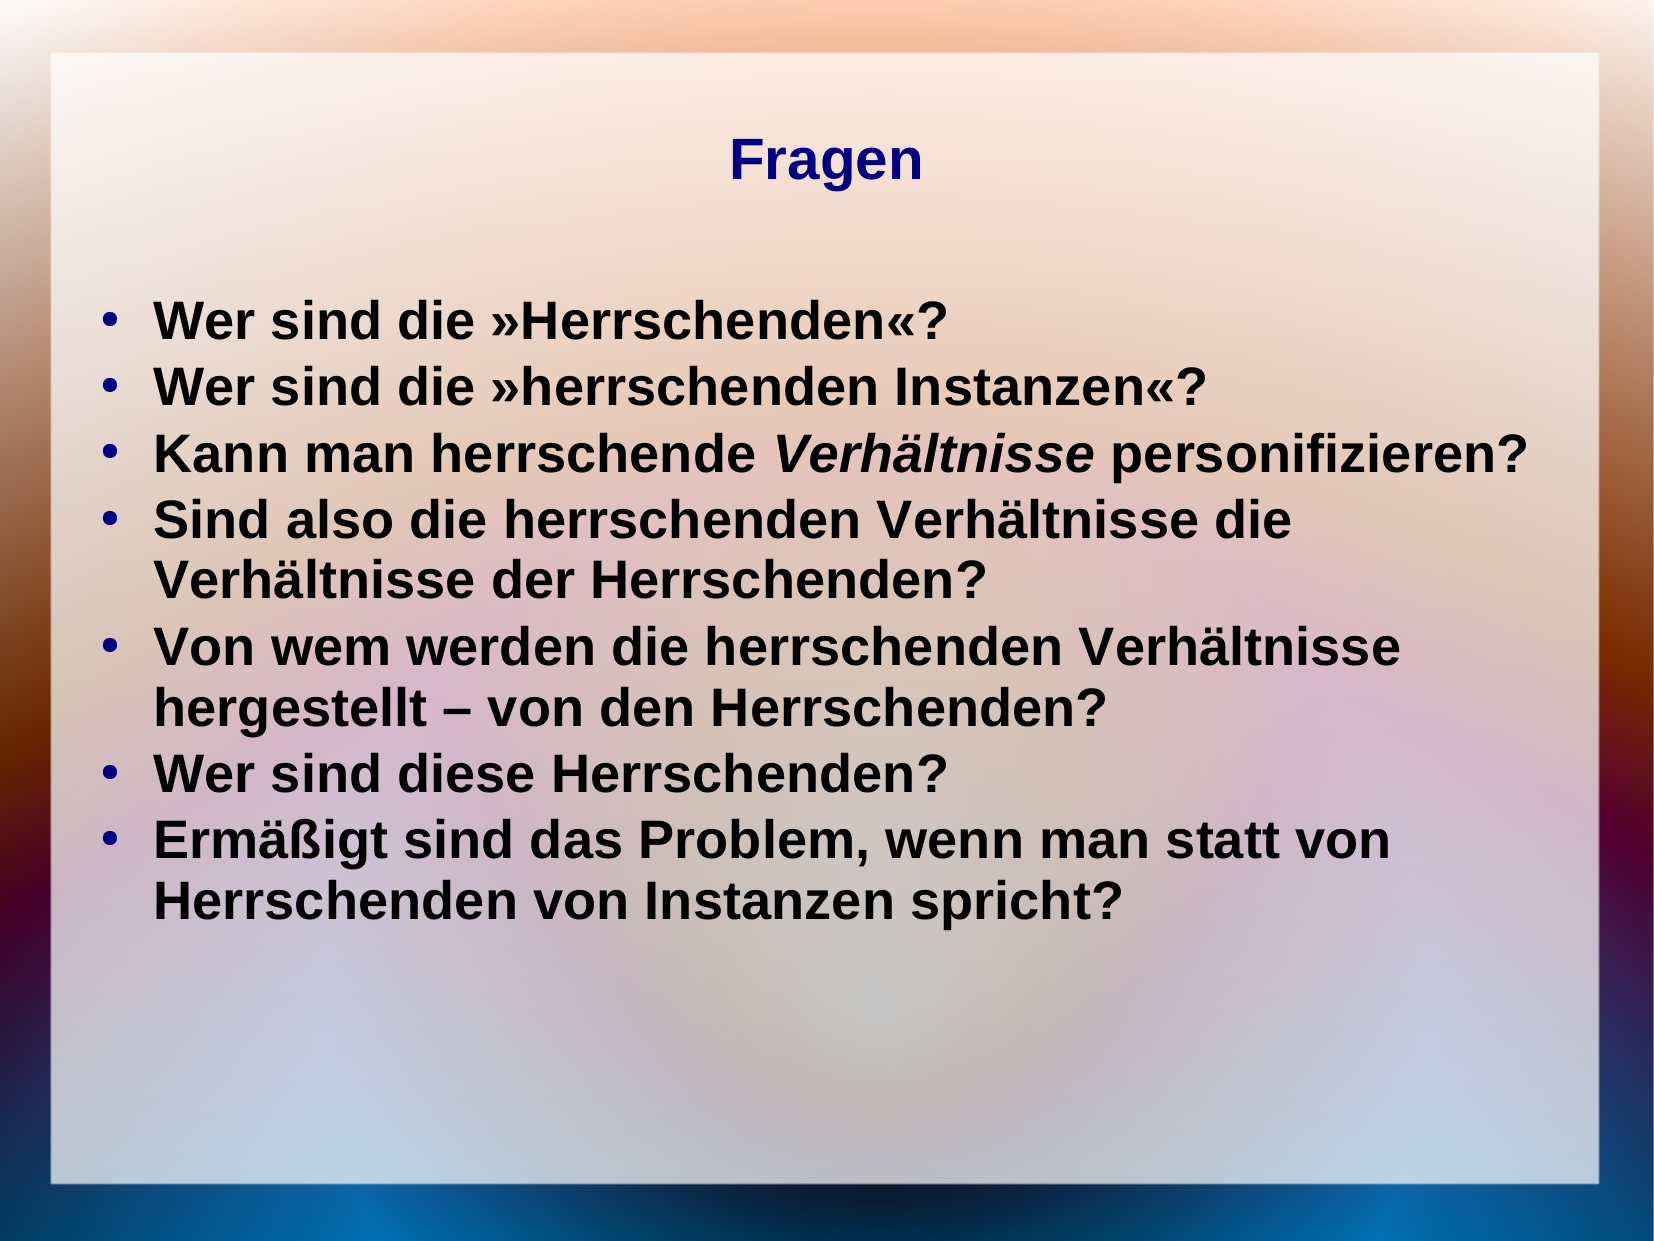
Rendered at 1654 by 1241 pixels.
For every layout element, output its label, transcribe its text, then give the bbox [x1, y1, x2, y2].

title Fragen [82, 55, 1571, 263]
picture [0, 0, 1654, 1241]
list Wer sind die »Herrschenden«? Wer sind die »herrschenden Instanzen«? Kann man herrschende Verhältnisse personifizieren? Sind also die herrschenden Verhältnisse die Verhältnisse der Herrschenden? Von wem werden die herrschenden Verhältnisse hergestellt – von den Herrschenden? Wer sind diese Herrschenden? Ermäßigt sind das Problem, wenn man statt von Herrschenden von Instanzen spricht? [82, 290, 1571, 1010]
